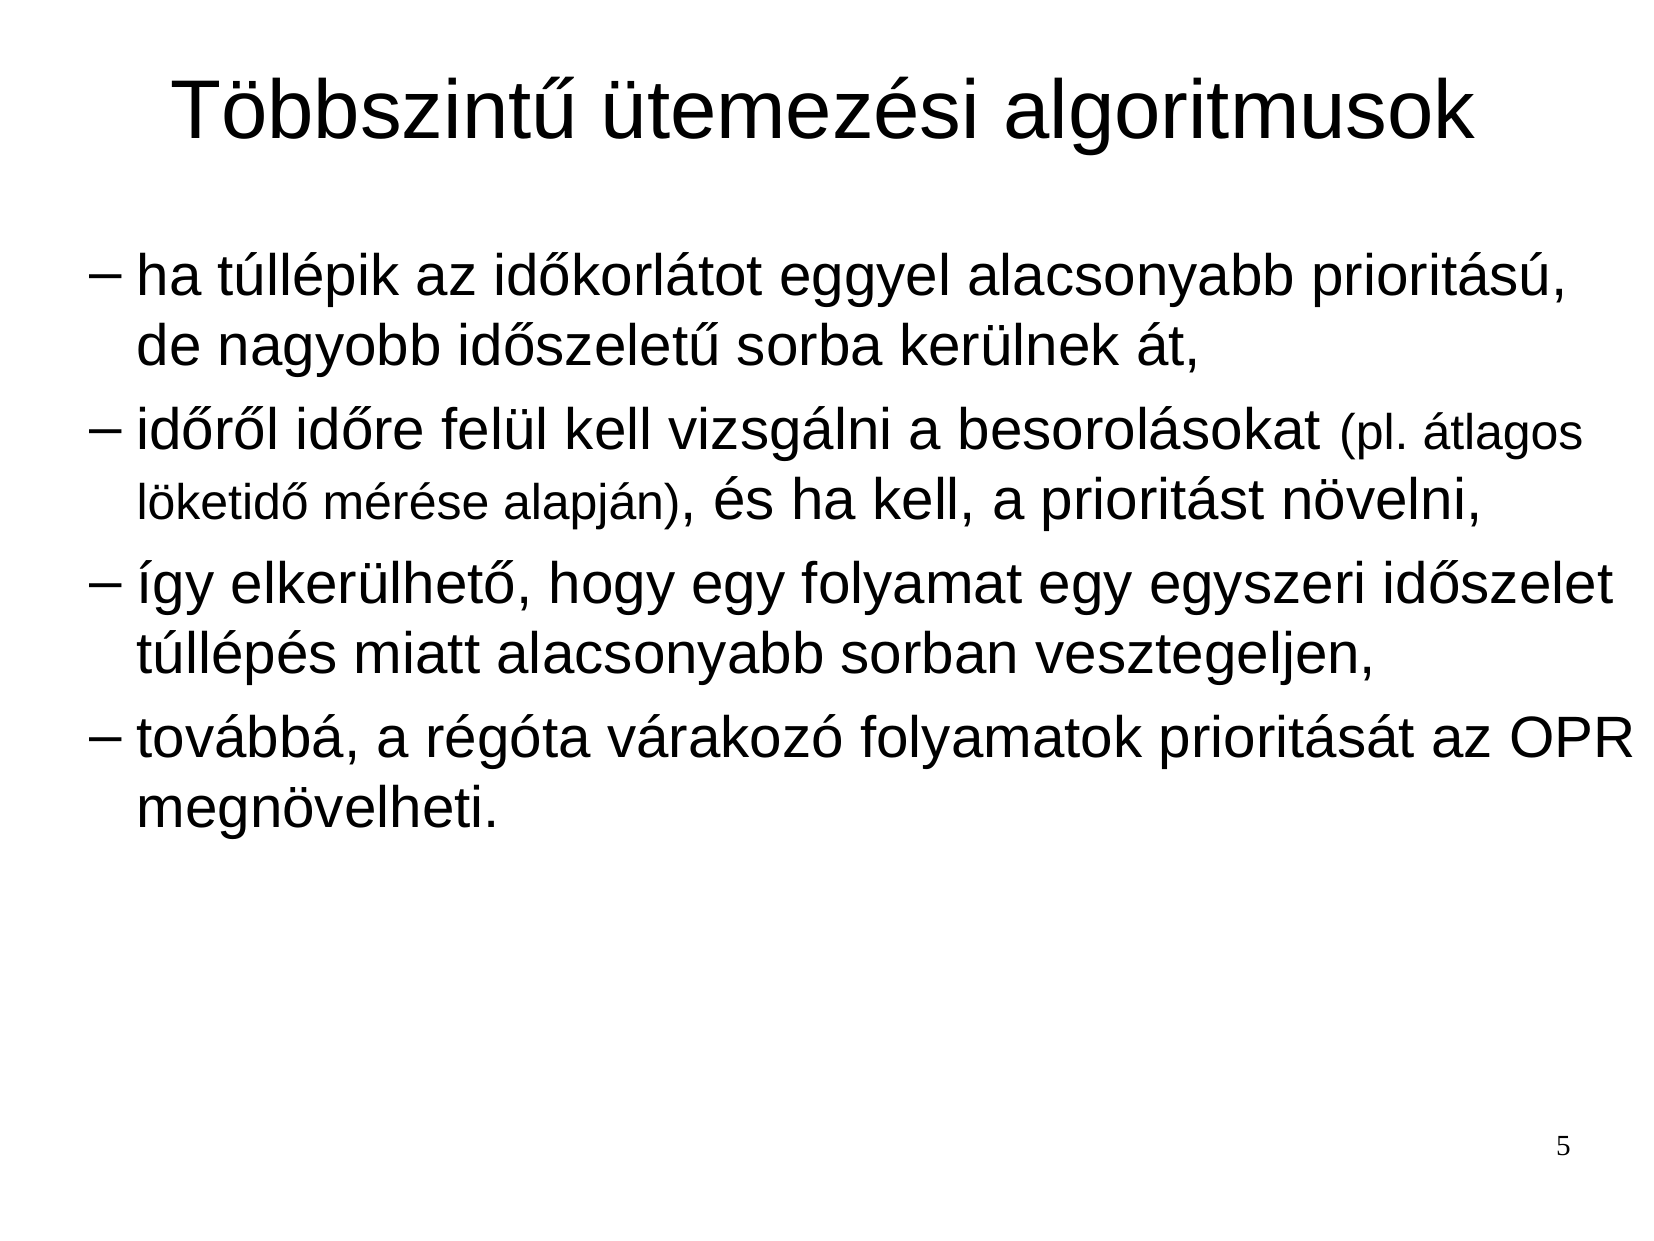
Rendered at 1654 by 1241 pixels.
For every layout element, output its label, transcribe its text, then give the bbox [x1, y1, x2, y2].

list ha túllépik az időkorlátot eggyel alacsonyabb prioritású, de nagyobb időszeletű sorba kerülnek át, időről időre felül kell vizsgálni a besorolásokat (pl. átlagos löketidő mérése alapján), és ha kell, a prioritást növelni, így elkerülhető, hogy egy folyamat egy egyszeri időszelet túllépés miatt alacsonyabb sorban vesztegeljen, továbbá, a régóta várakozó folyamatok prioritását az OPR megnövelheti. [0, 229, 1654, 1089]
title Többszintű ütemezési algoritmusok [38, 20, 1609, 191]
